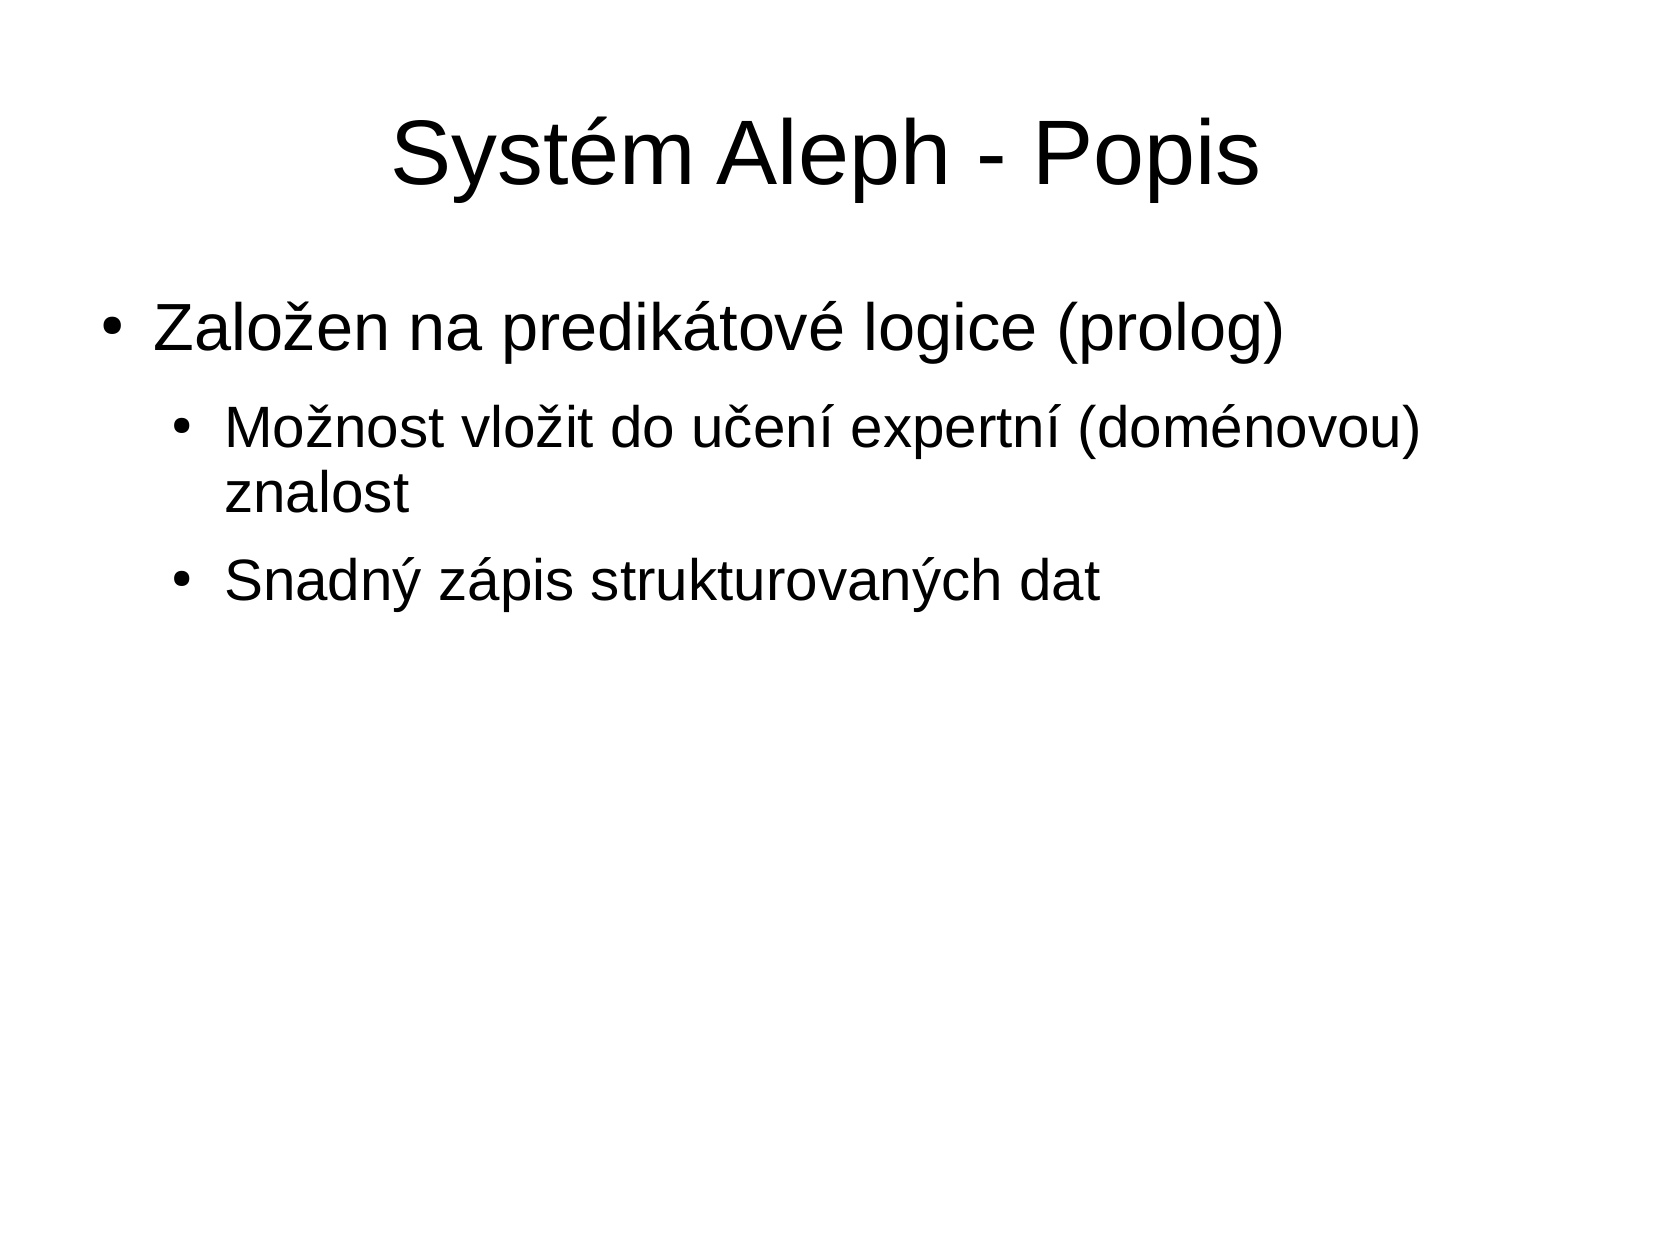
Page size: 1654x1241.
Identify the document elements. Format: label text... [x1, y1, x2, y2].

list Založen na predikátové logice (prolog) Možnost vložit do učení expertní (doménovou) znalost Snadný zápis strukturovaných dat [82, 290, 1571, 1094]
title Systém Aleph - Popis [82, 56, 1571, 250]
